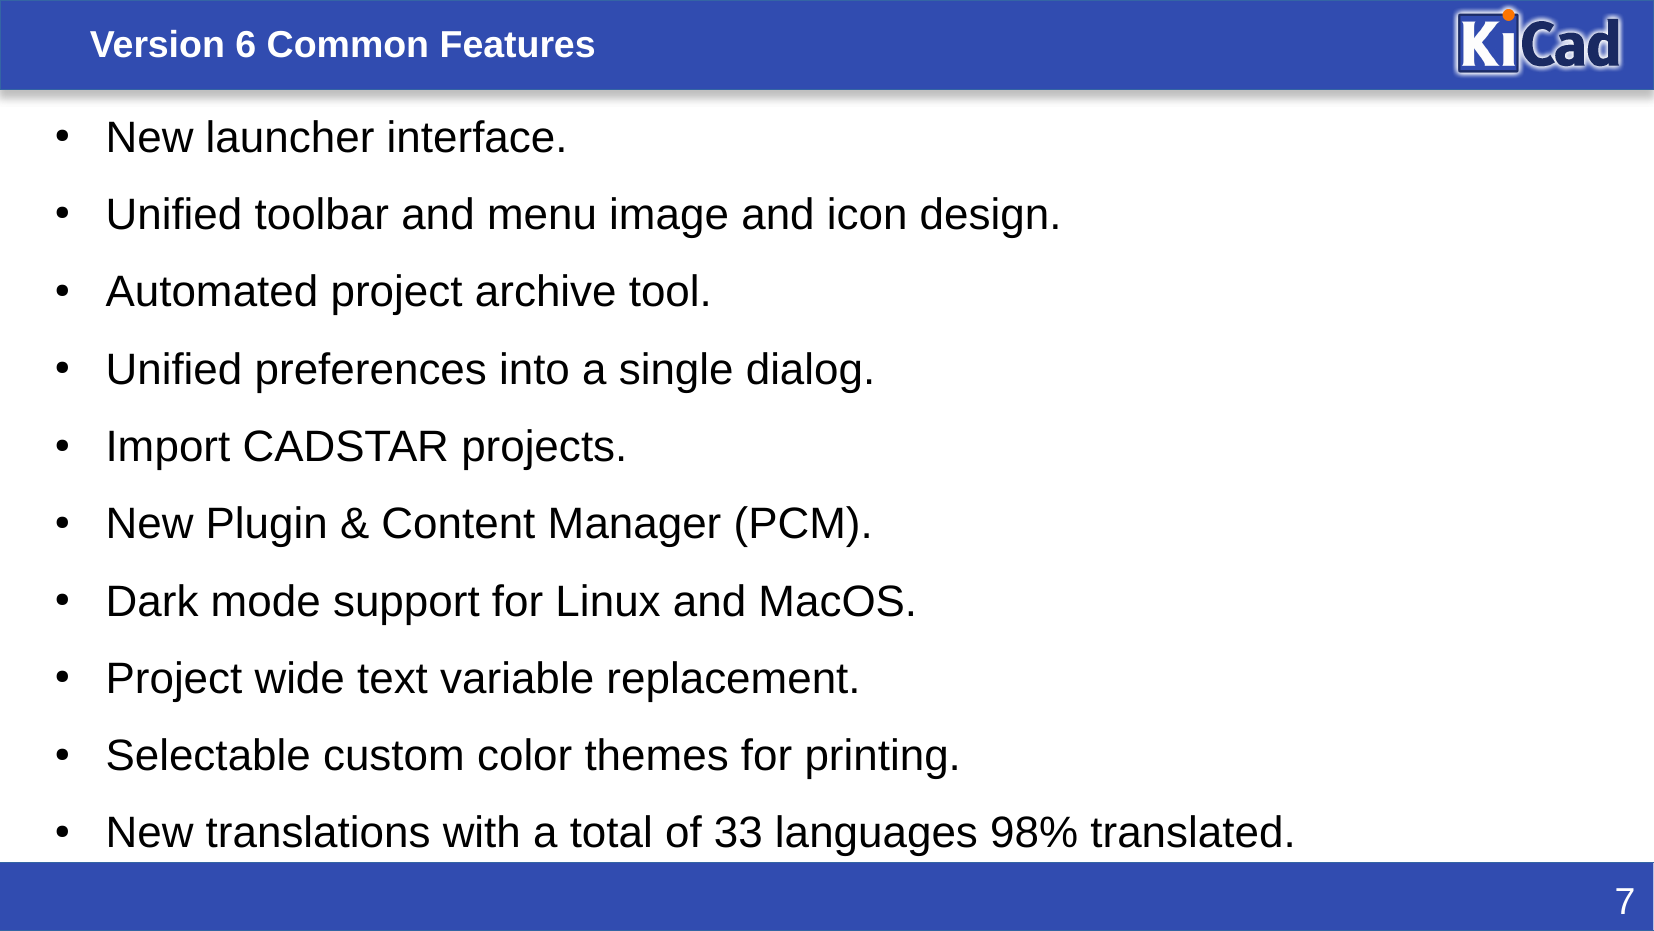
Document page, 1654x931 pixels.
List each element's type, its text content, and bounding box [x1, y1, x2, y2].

text_box [0, 862, 1654, 931]
text_box <number> [1387, 873, 1651, 931]
text_box [1162, 90, 1651, 226]
list New launcher interface. Unified toolbar and menu image and icon design. Automated project archive tool. Unified preferences into a single dialog. Import CADSTAR projects. New Plugin & Content Manager (PCM). Dark mode support for Linux and MacOS. Project wide text variable replacement. Selectable custom color themes for printing. New translations with a total of 33 languages 98% translated. [37, 112, 1613, 863]
text_box Version 6 Common Features [0, 0, 1412, 90]
picture [1412, 0, 1654, 92]
